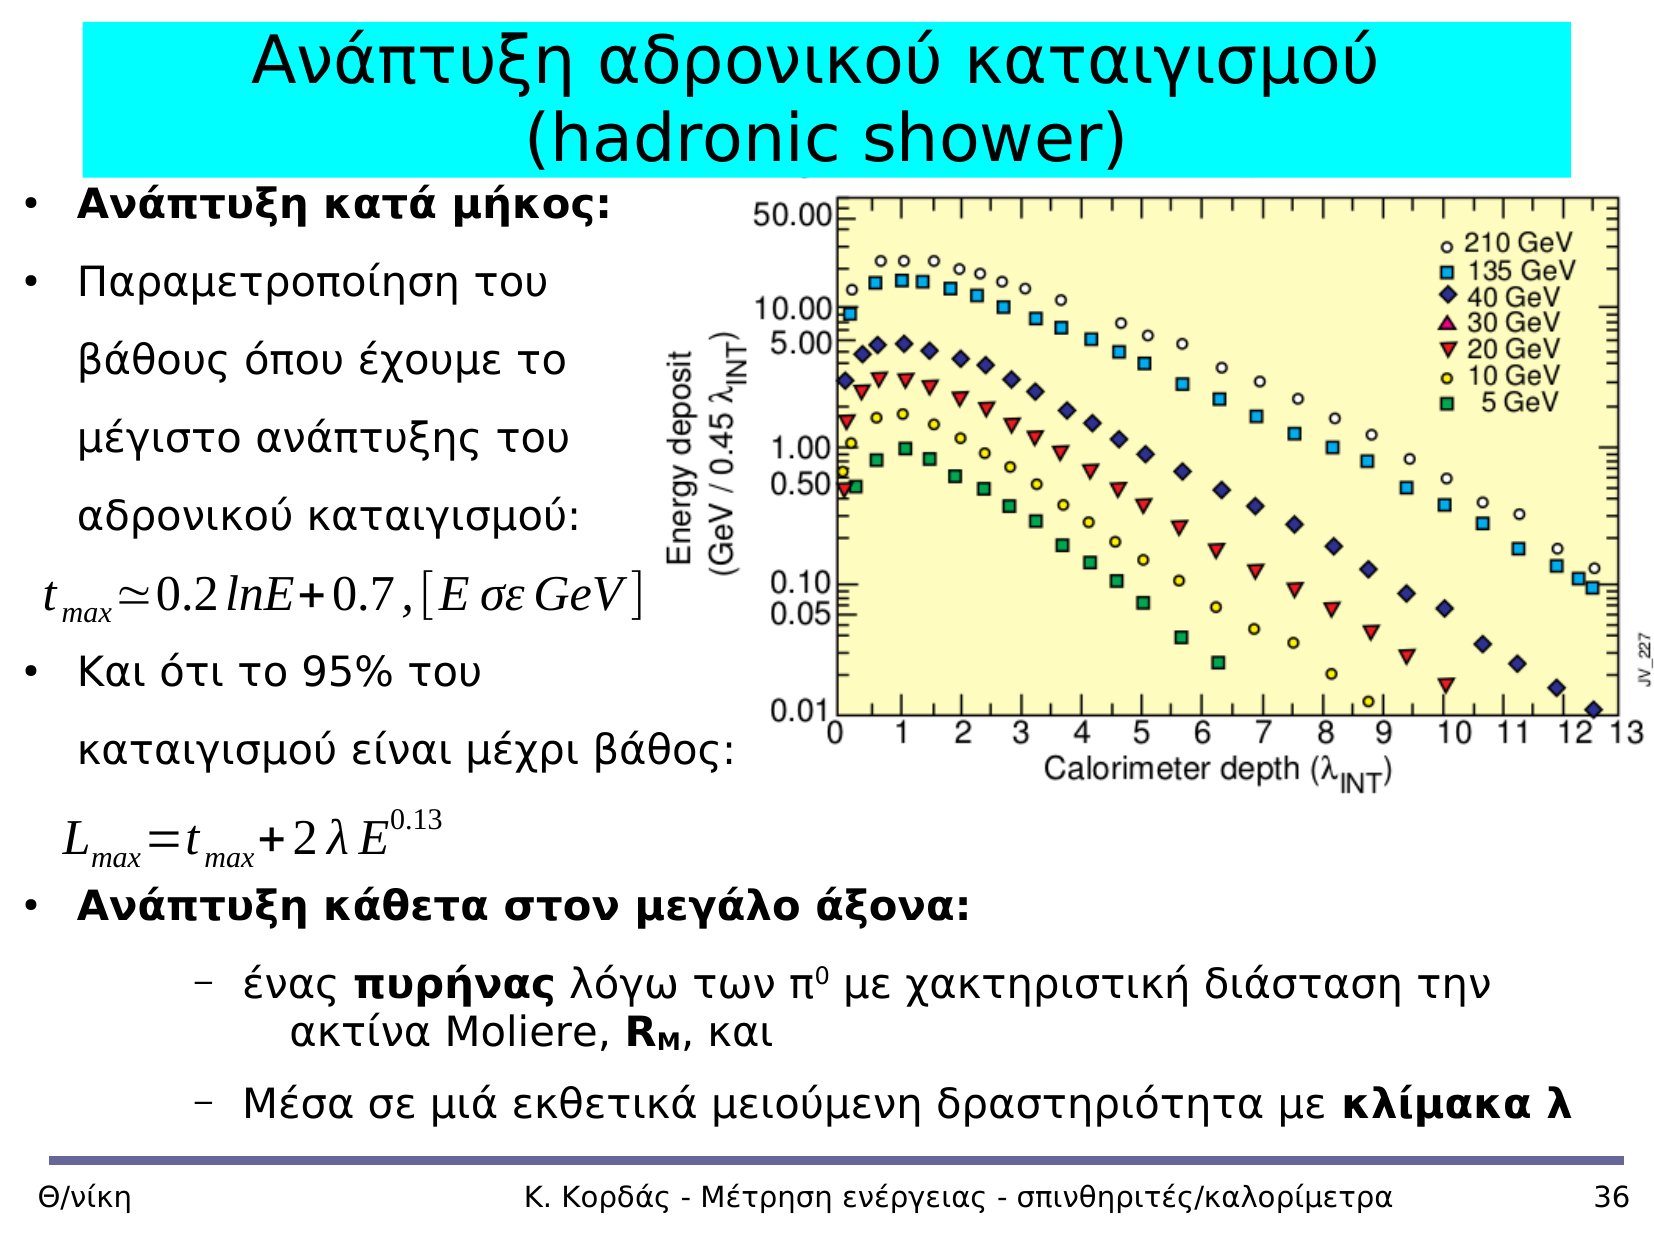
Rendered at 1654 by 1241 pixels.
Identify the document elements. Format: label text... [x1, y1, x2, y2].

list Ανάπτυξη κατά μήκος: Παραμετροποίηση του βάθους όπου έχουμε το μέγιστο ανάπτυξης του αδρονικού καταιγισμού: Και ότι το 95% του καταιγισμού είναι μέχρι βάθος: Ανάπτυξη κάθετα στον μεγάλο άξονα: ένας πυρήνας λόγω των π0 με χακτηριστική διάσταση την ακτίνα Moliere, RM, και Μέσα σε μιά εκθετικά μειούμενη δραστηριότητα με κλίμακα λ [5, 179, 1639, 1156]
chart [30, 566, 659, 631]
chart [47, 801, 457, 873]
picture [656, 177, 1654, 809]
title Ανάπτυξη αδρονικού καταιγισμού (hadronic shower) [82, 21, 1571, 178]
